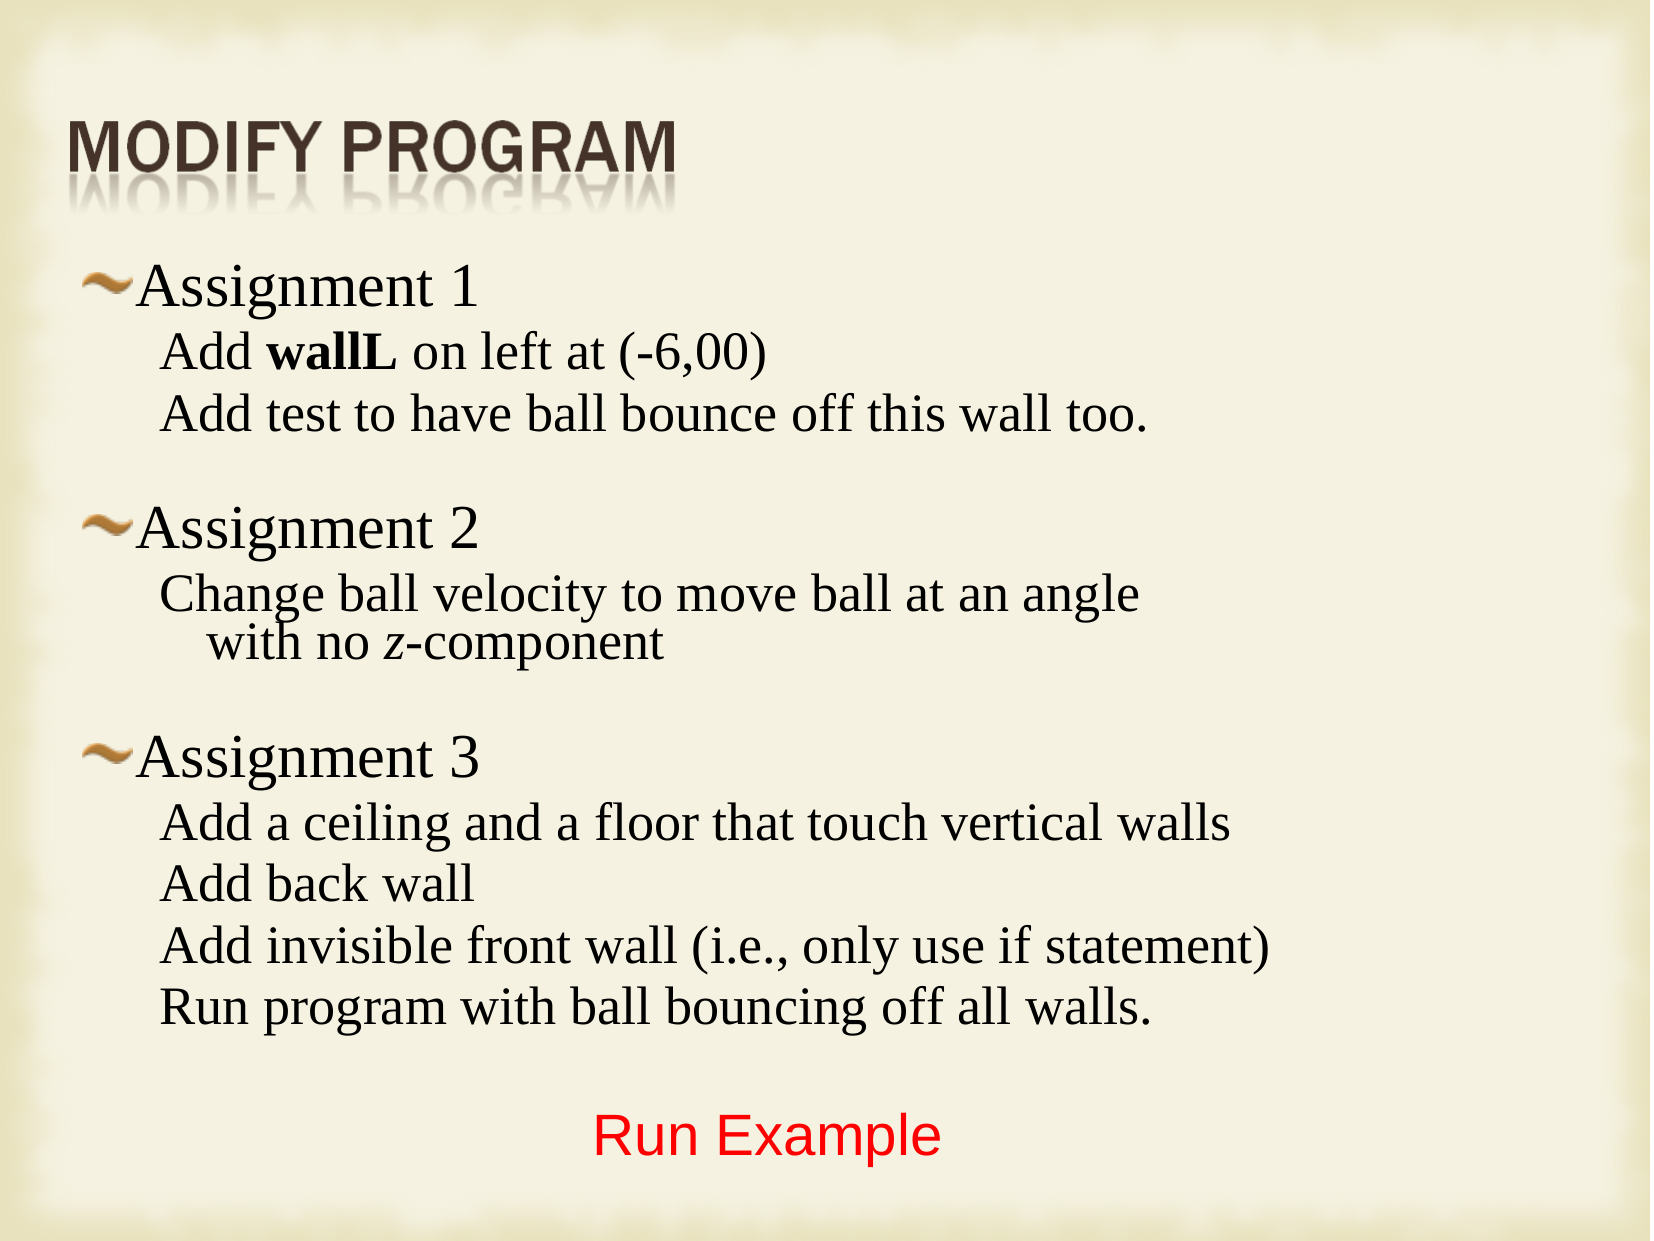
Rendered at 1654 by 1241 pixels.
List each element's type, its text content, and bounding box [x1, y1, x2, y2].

picture [0, 0, 1651, 1241]
text_box Run Example [577, 1094, 1028, 1175]
list Assignment 1 Add wallL on left at (-6,00) Add test to have ball bounce off this wall too. Assignment 2 Change ball velocity to move ball at an angle with no z-component Assignment 3 Add a ceiling and a floor that touch vertical walls Add back wall Add invisible front wall (i.e., only use if statement) Run program with ball bouncing off all walls. [50, 254, 1576, 1067]
text_box [16, 73, 1477, 264]
